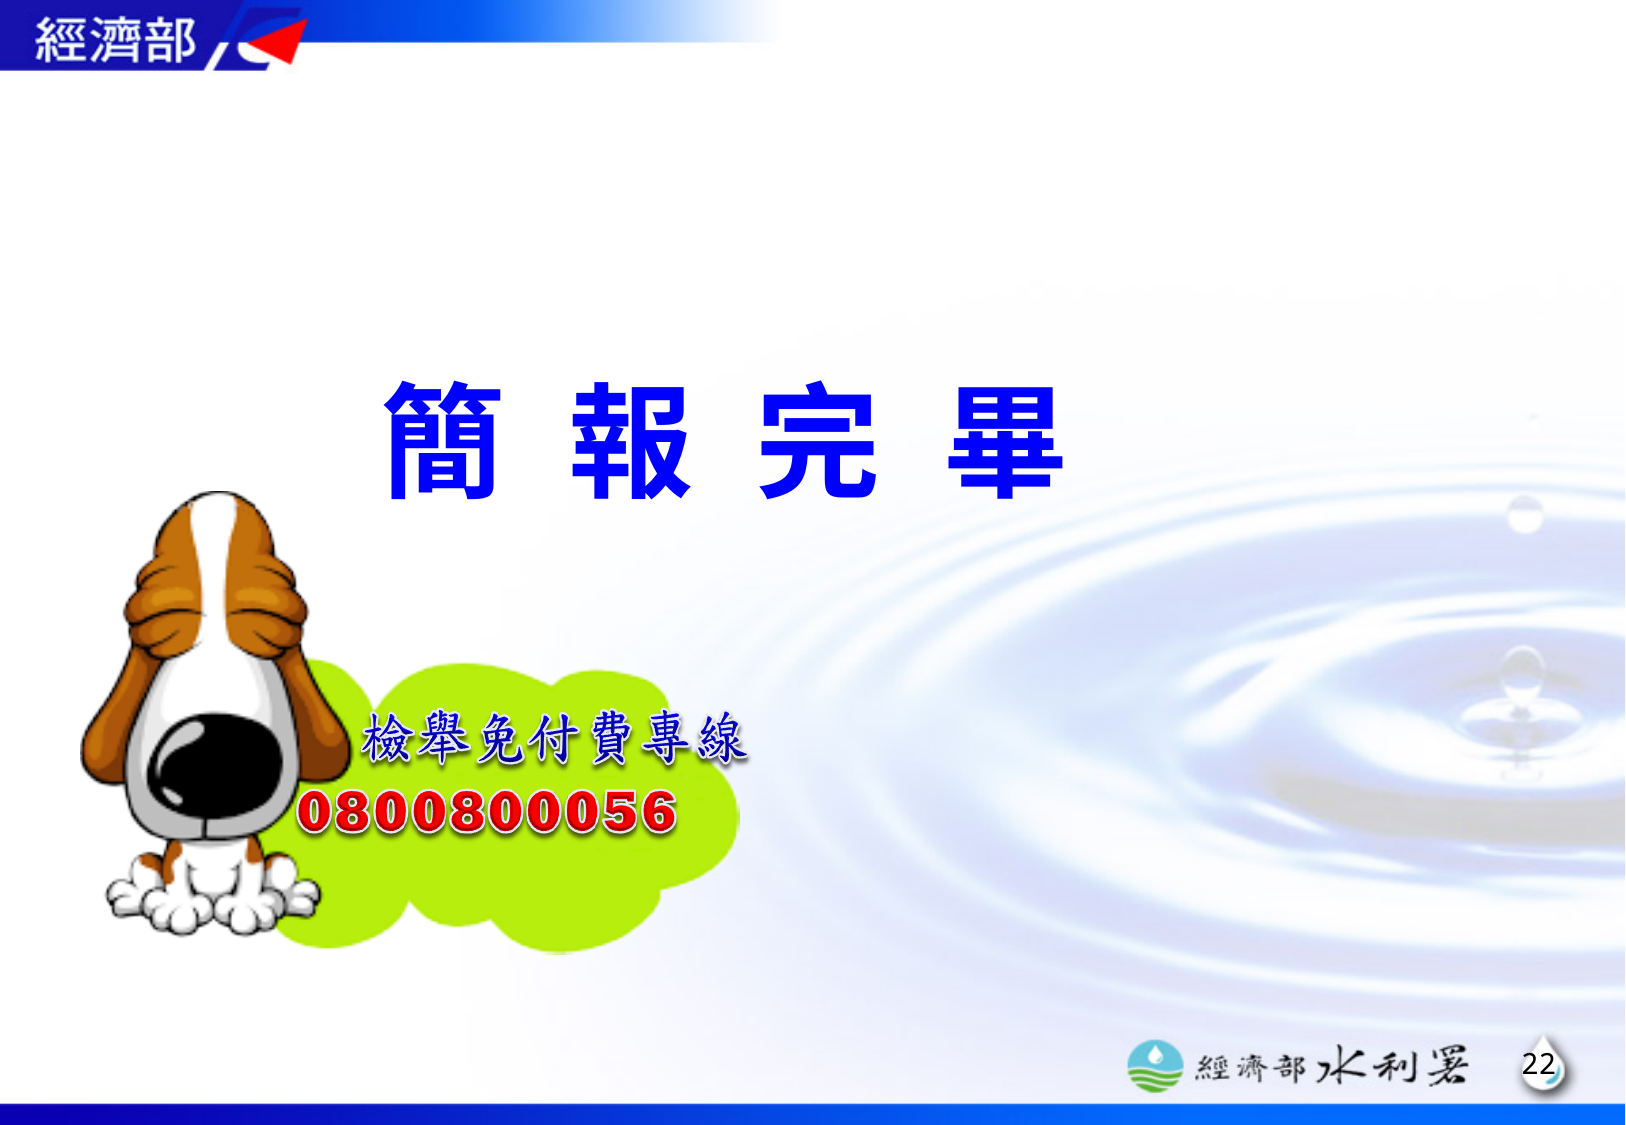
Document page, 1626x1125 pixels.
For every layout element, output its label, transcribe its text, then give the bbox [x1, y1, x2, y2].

text_box 簡 報 完 畢 [365, 373, 1097, 524]
text_box <編號> [1475, 1037, 1571, 1113]
picture [0, 0, 1626, 1125]
